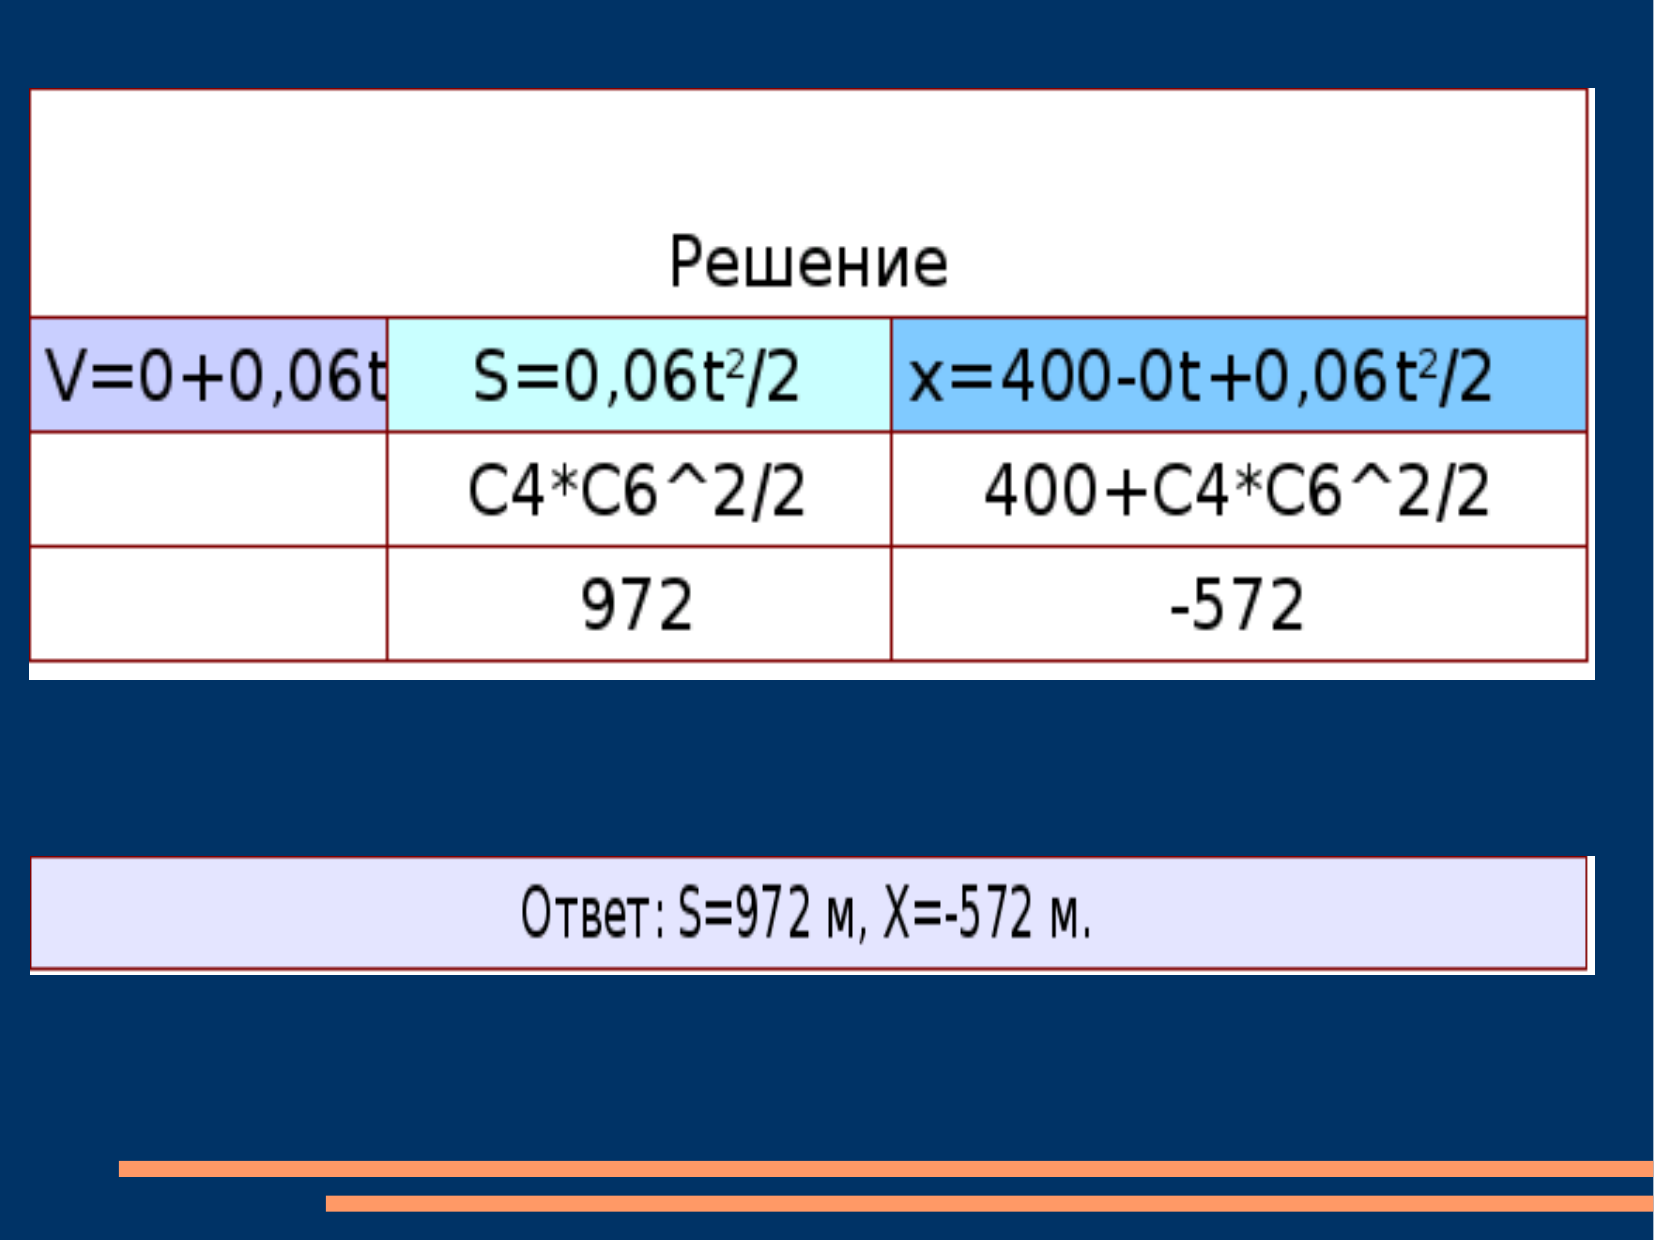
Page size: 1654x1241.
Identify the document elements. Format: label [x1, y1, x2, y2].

picture [29, 88, 1595, 680]
picture [30, 856, 1595, 975]
